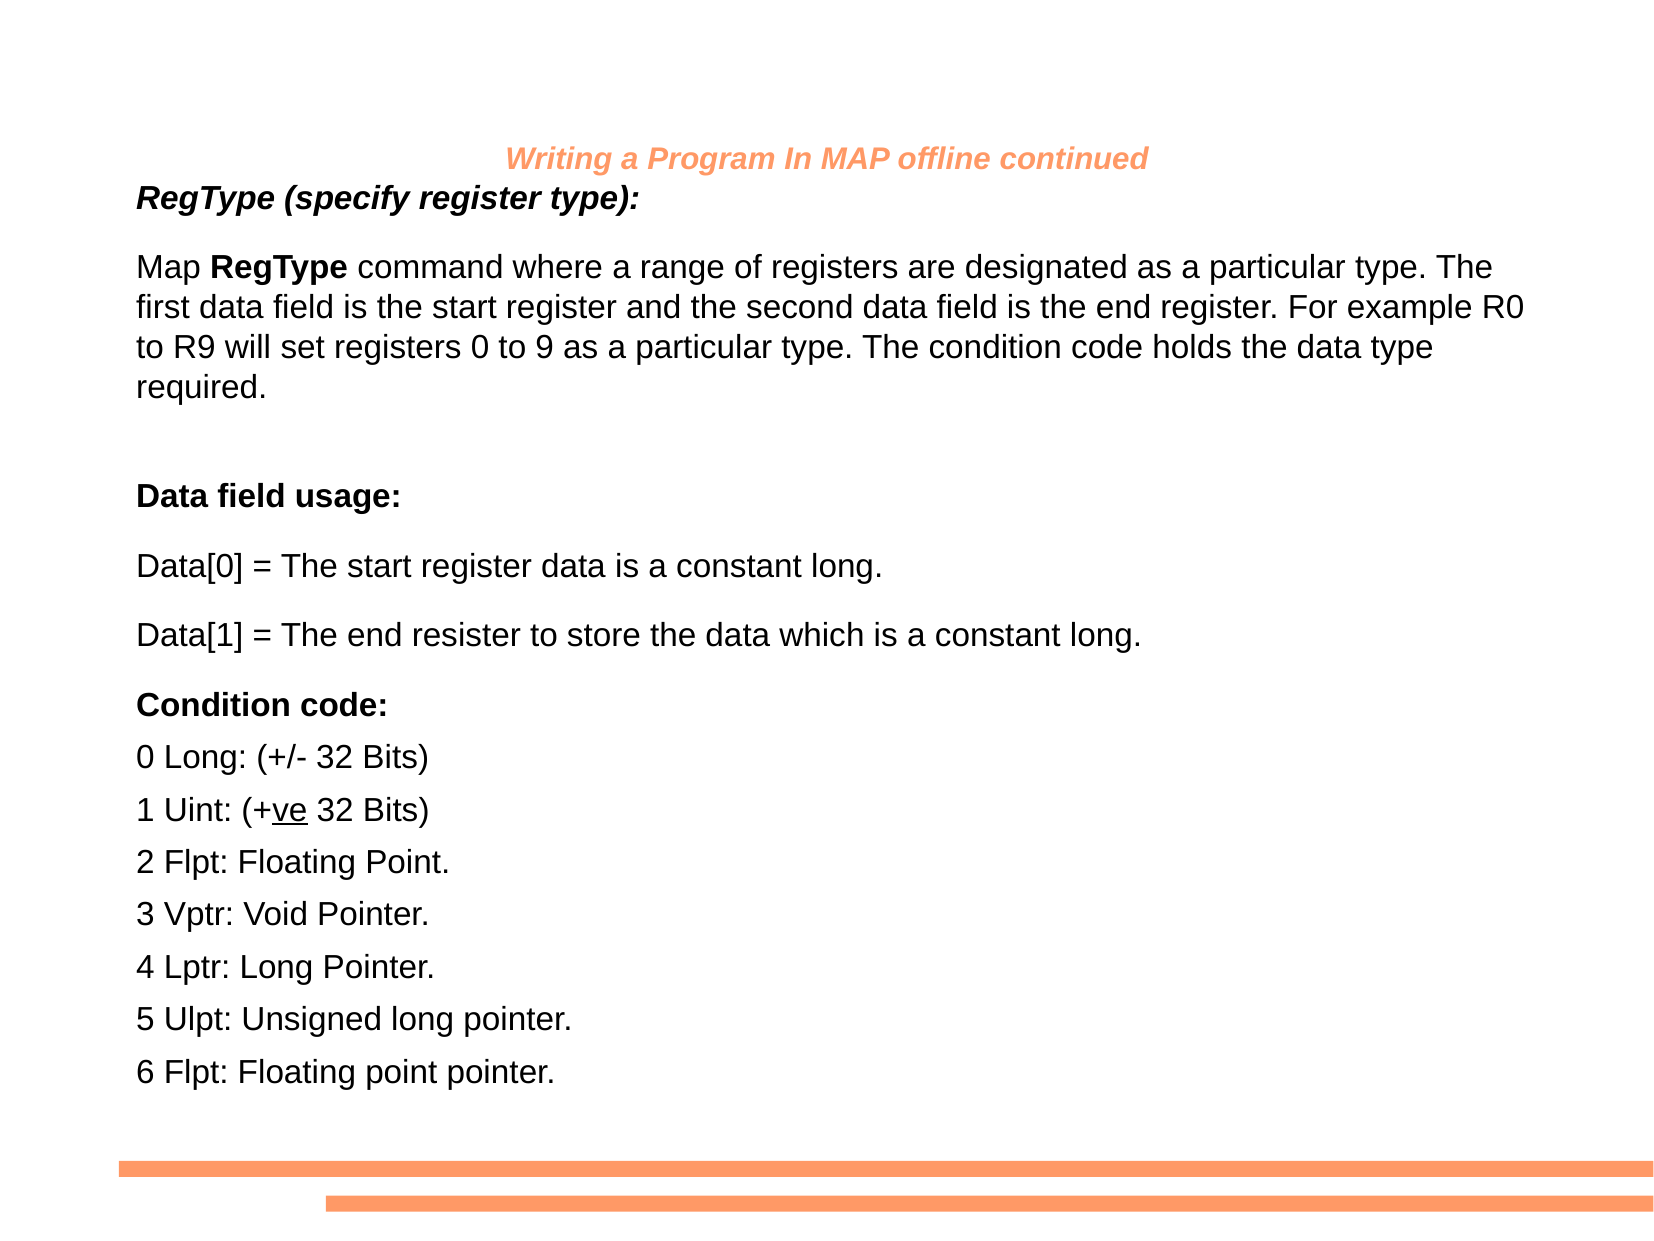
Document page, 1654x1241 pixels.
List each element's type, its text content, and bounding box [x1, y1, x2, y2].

list RegType (specify register type): Map RegType command where a range of registers are designated as a particular type. The first data field is the start register and the second data field is the end register. For example R0 to R9 will set registers 0 to 9 as a particular type. The condition code holds the data type required. Data field usage: Data[0] = The start register data is a constant long. Data[1] = The end resister to store the data which is a constant long. Condition code: 0 Long: (+/- 32 Bits) 1 Uint: (+ve 32 Bits) 2 Flpt: Floating Point. 3 Vptr: Void Pointer. 4 Lptr: Long Pointer. 5 Ulpt: Unsigned long pointer. 6 Flpt: Floating point pointer. [121, 168, 1550, 1241]
title Writing a Program In MAP offline continued [121, 130, 1534, 168]
